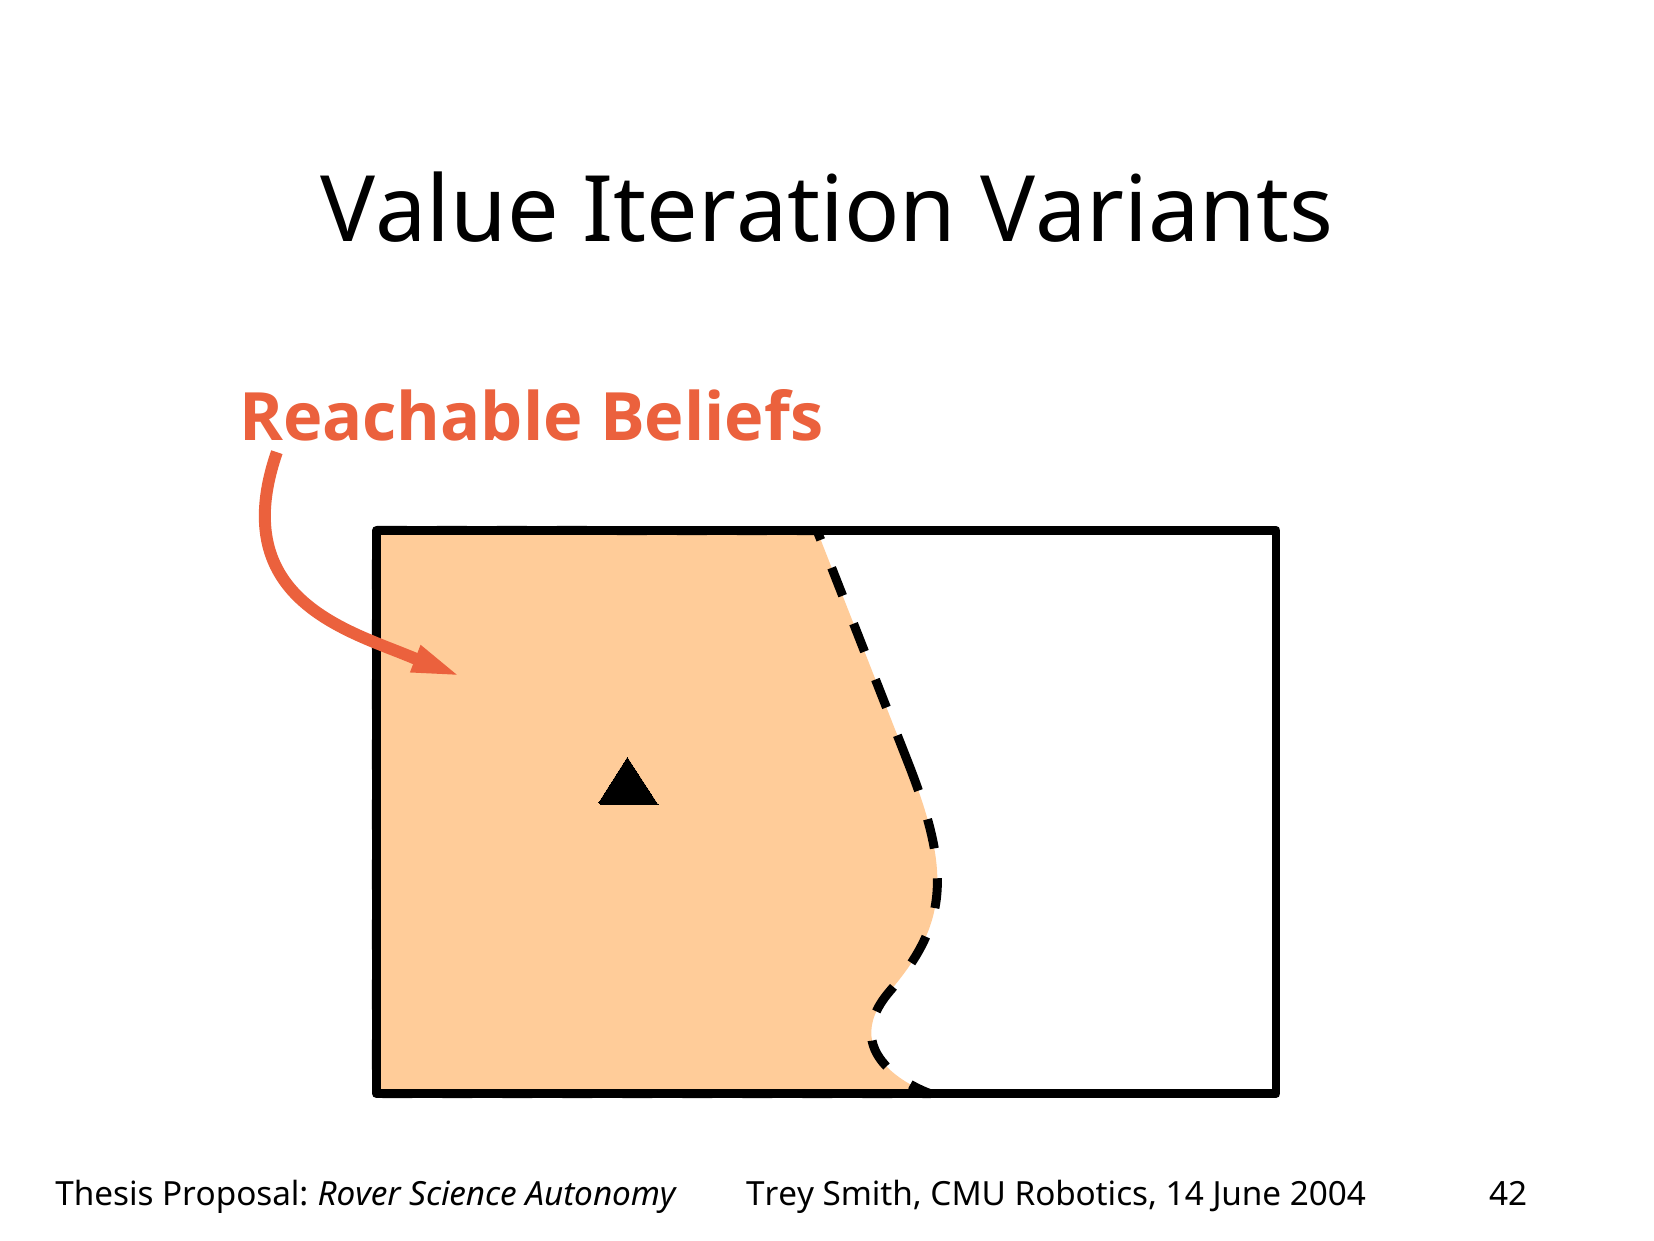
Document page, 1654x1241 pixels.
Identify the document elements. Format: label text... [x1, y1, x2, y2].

title Value Iteration Variants [121, 102, 1534, 311]
text_box [381, 535, 938, 1089]
text_box Reachable Beliefs [239, 369, 799, 447]
